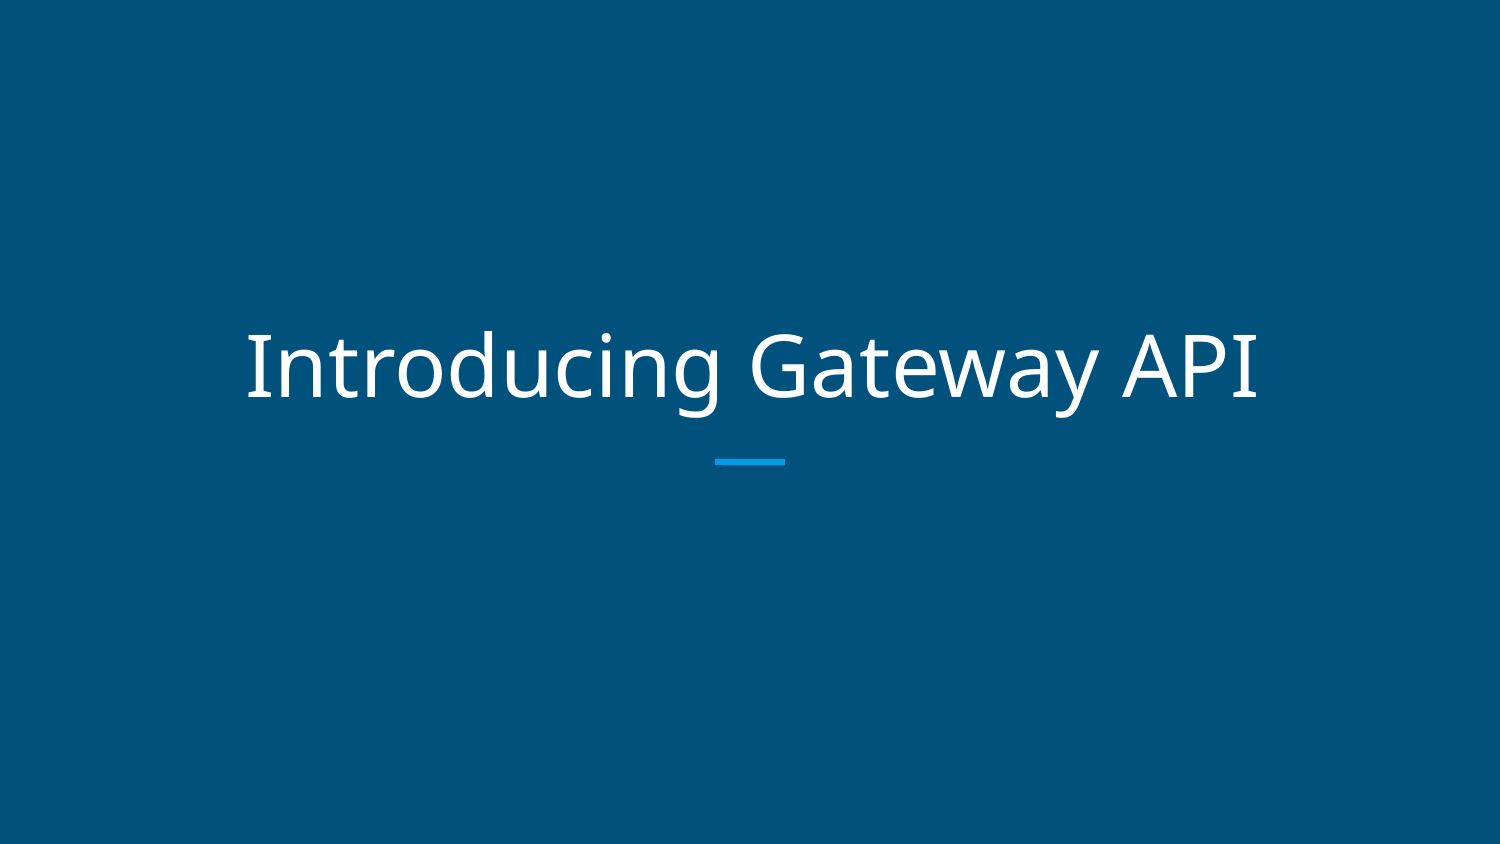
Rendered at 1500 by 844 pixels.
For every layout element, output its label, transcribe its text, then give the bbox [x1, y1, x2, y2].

title Introducing Gateway API [78, 289, 1428, 439]
